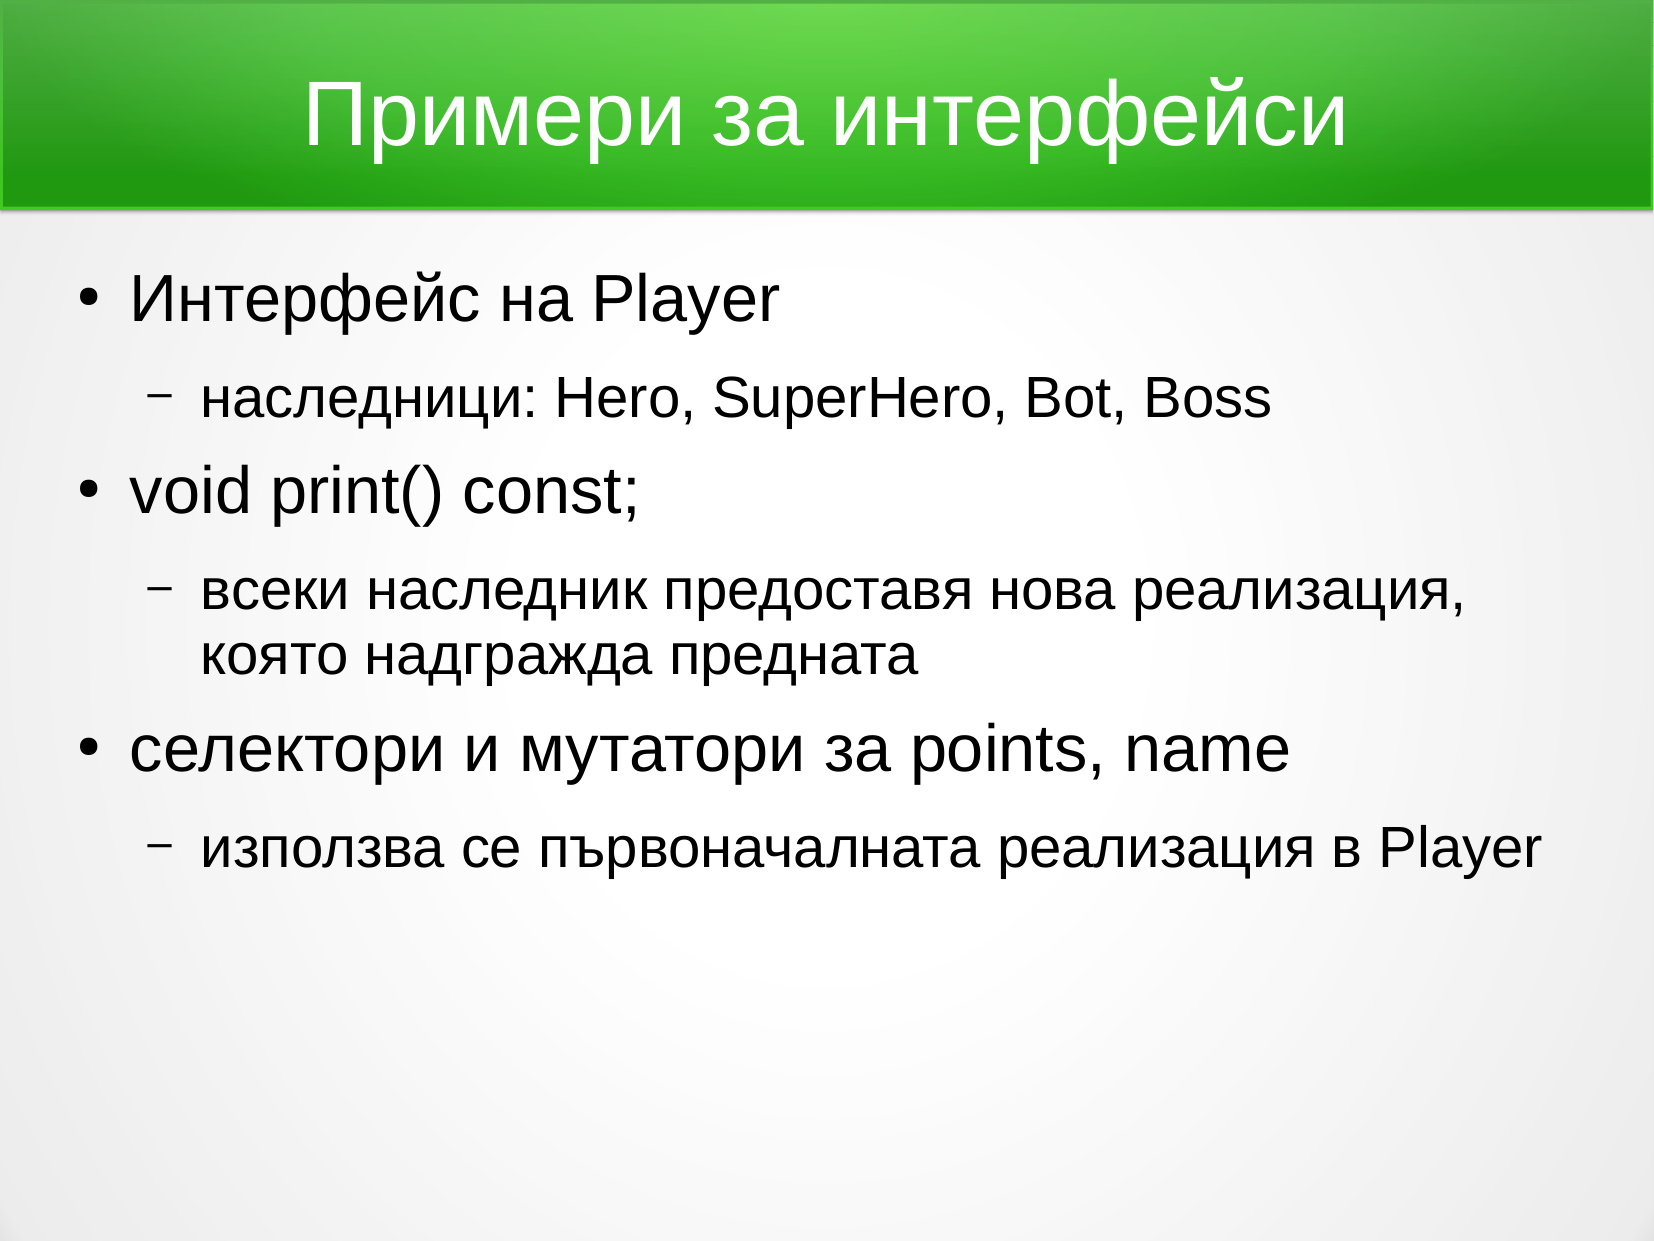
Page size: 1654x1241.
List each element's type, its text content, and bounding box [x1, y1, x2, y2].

list Интерфейс на Player наследници: Hero, SuperHero, Bot, Boss void print() const; всеки наследник предоставя нова реализация, която надгражда предната селектори и мутатори за points, name използва се първоначалната реализация в Player [59, 261, 1595, 1182]
title Примери за интерфейси [82, 49, 1571, 179]
